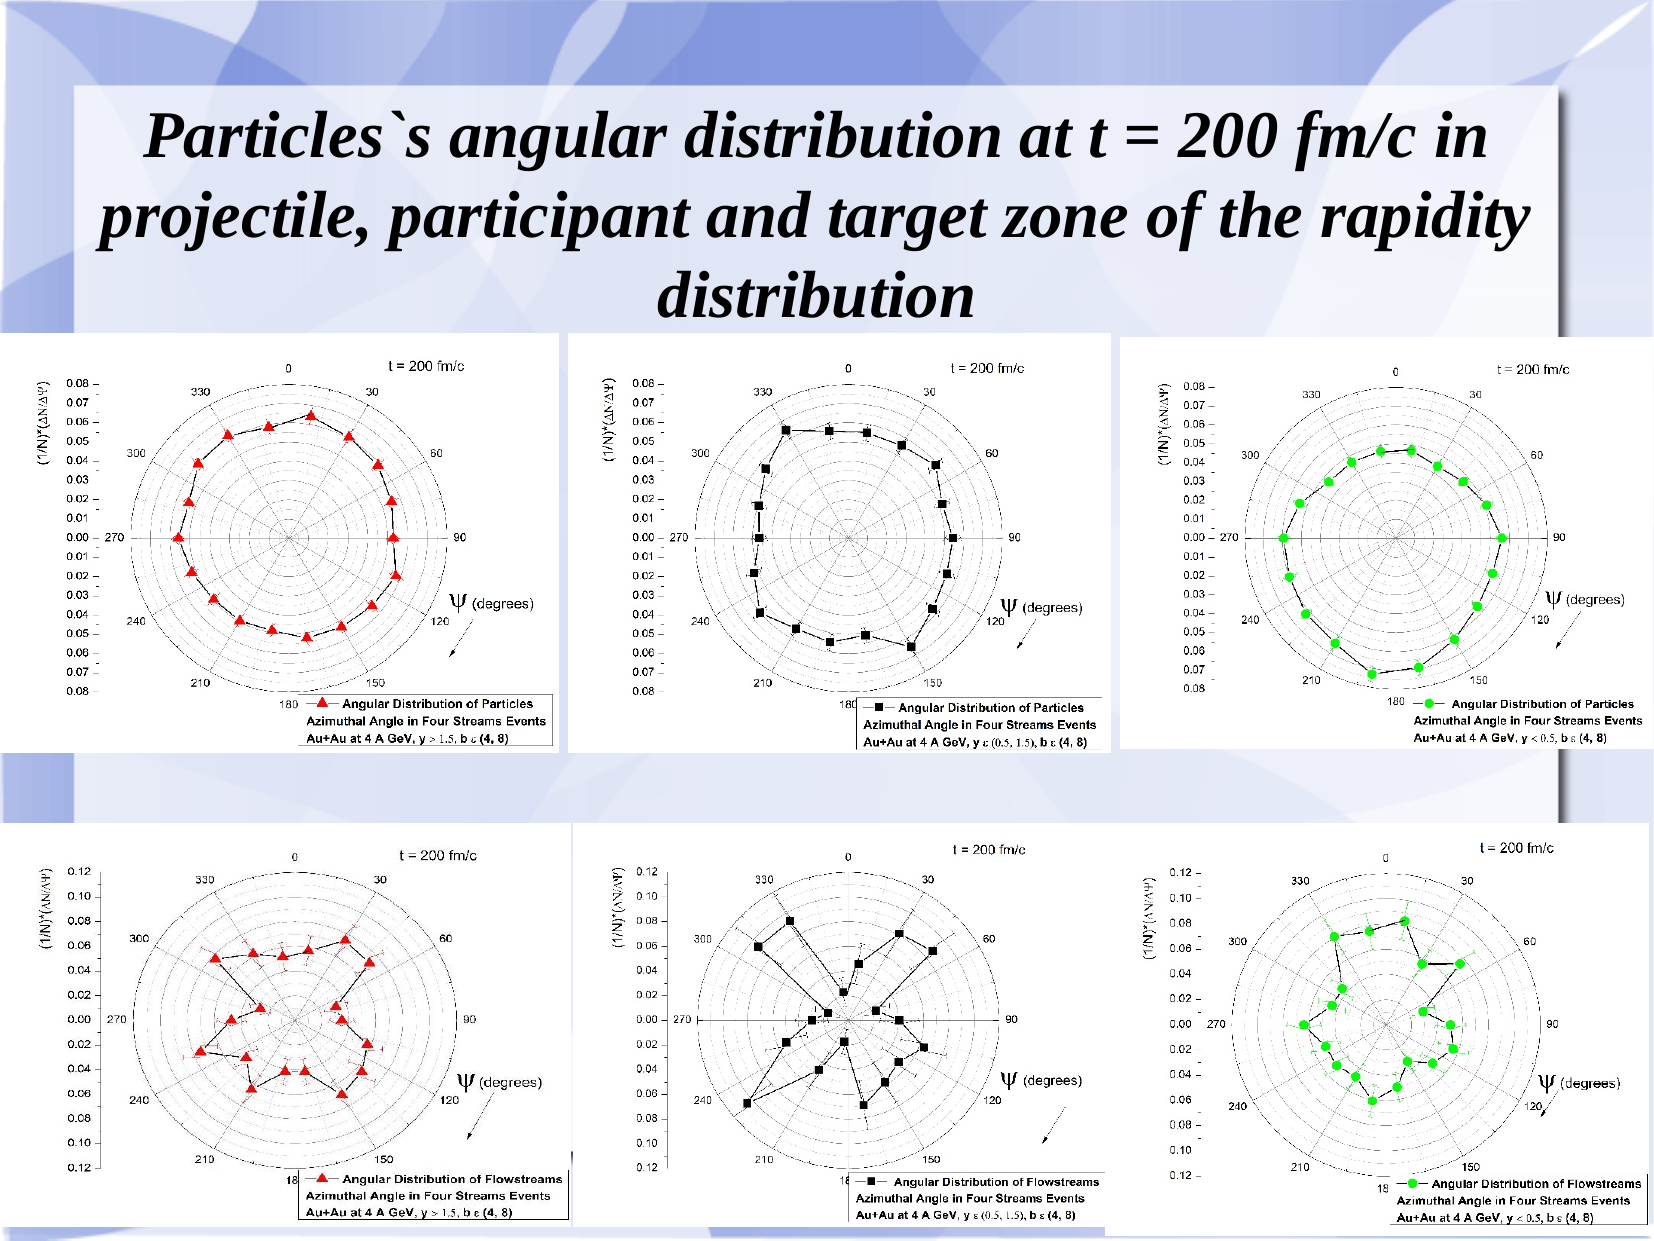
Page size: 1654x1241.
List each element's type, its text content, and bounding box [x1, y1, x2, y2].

picture [0, 333, 559, 753]
title Particles`s angular distribution at t = 200 fm/c in projectile, participant and target zone of the rapidity distribution [76, 90, 1559, 298]
picture [1120, 337, 1654, 749]
picture [573, 823, 1649, 1236]
picture [568, 333, 1111, 753]
picture [0, 823, 571, 1227]
